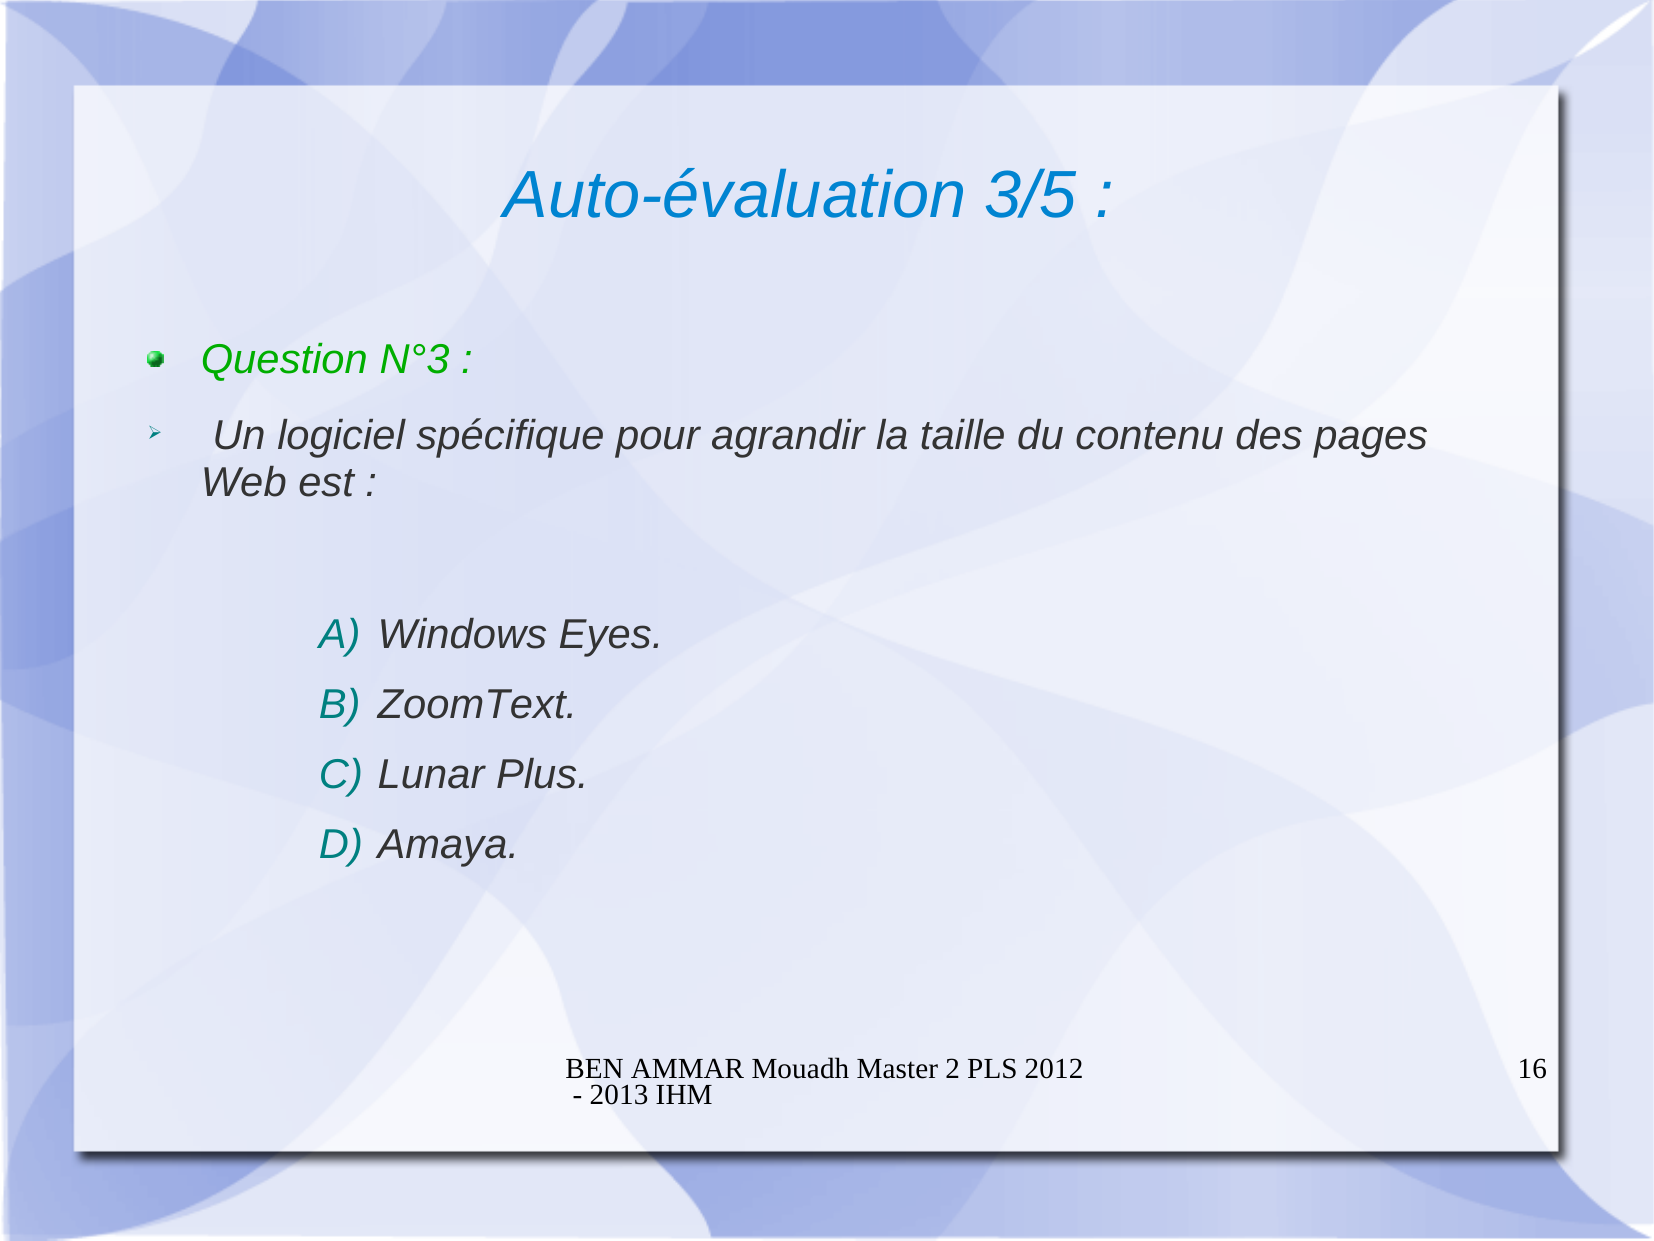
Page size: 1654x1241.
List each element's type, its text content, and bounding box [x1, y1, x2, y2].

list Question N°3 : Un logiciel spécifique pour agrandir la taille du contenu des pages Web est : Windows Eyes. ZoomText. Lunar Plus. Amaya. [129, 259, 1489, 1241]
title Auto-évaluation 3/5 : [82, 90, 1536, 298]
picture [0, 0, 1654, 1241]
